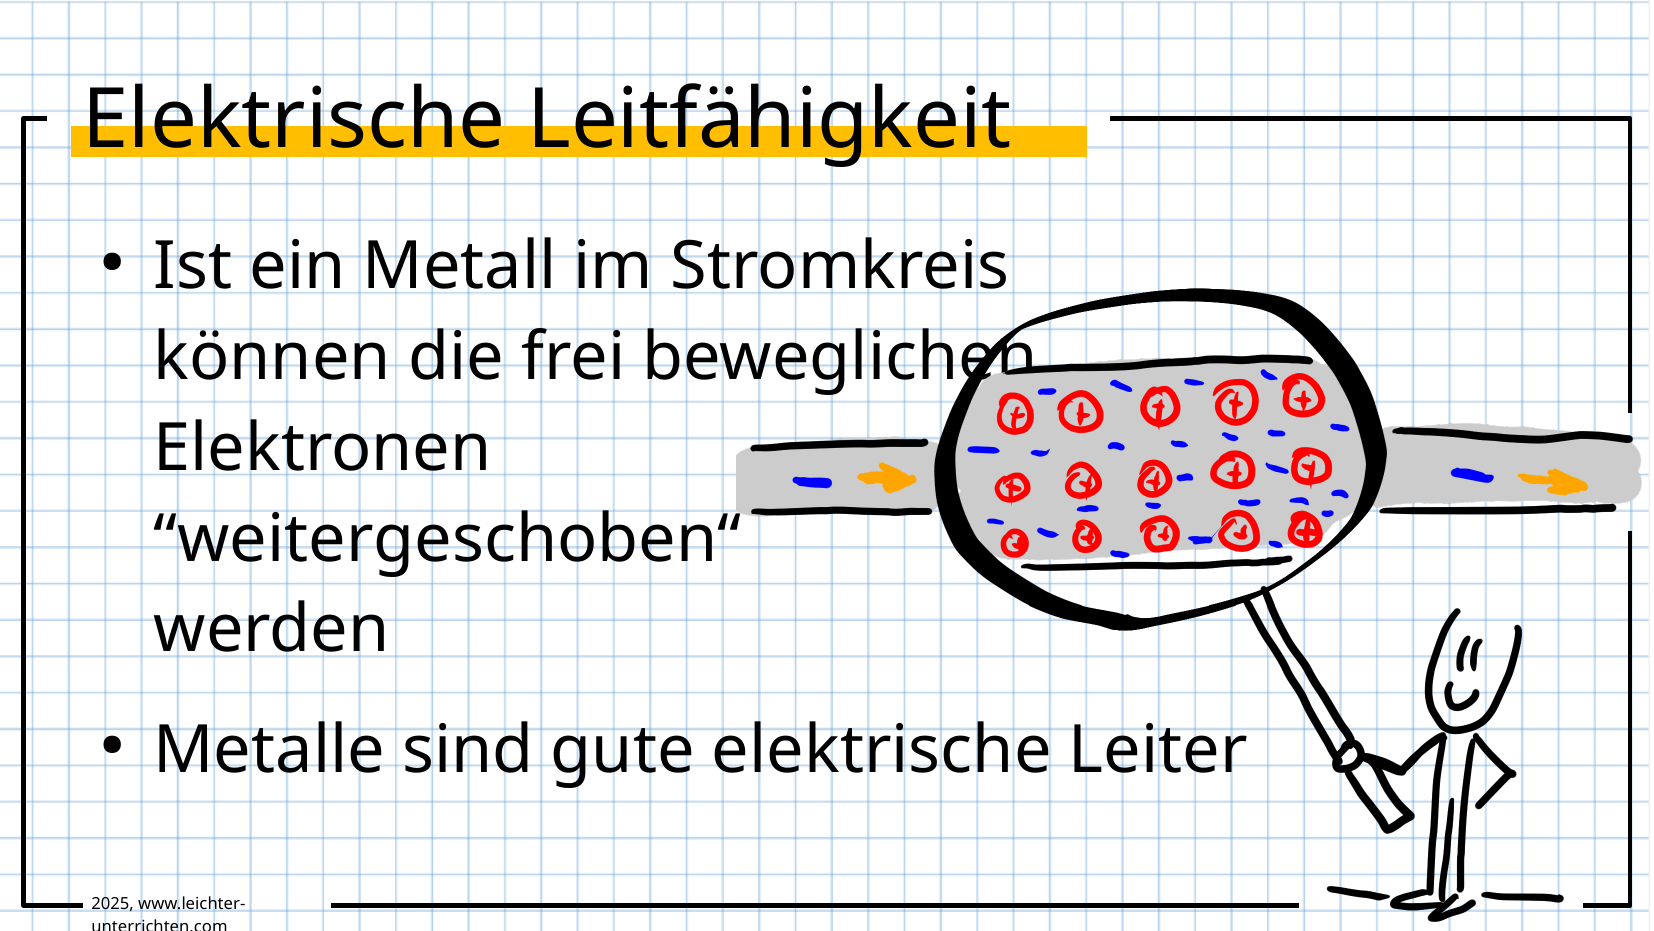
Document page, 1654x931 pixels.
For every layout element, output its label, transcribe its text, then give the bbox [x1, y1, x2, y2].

title Elektrische Leitfähigkeit [82, 0, 1158, 217]
list Ist ein Metall im Stromkreis können die frei beweglichen Elektronen “weitergeschoben“ werden Metalle sind gute elektrische Leiter [82, 217, 1571, 839]
picture [203, 924, 209, 931]
picture [0, 0, 1651, 931]
